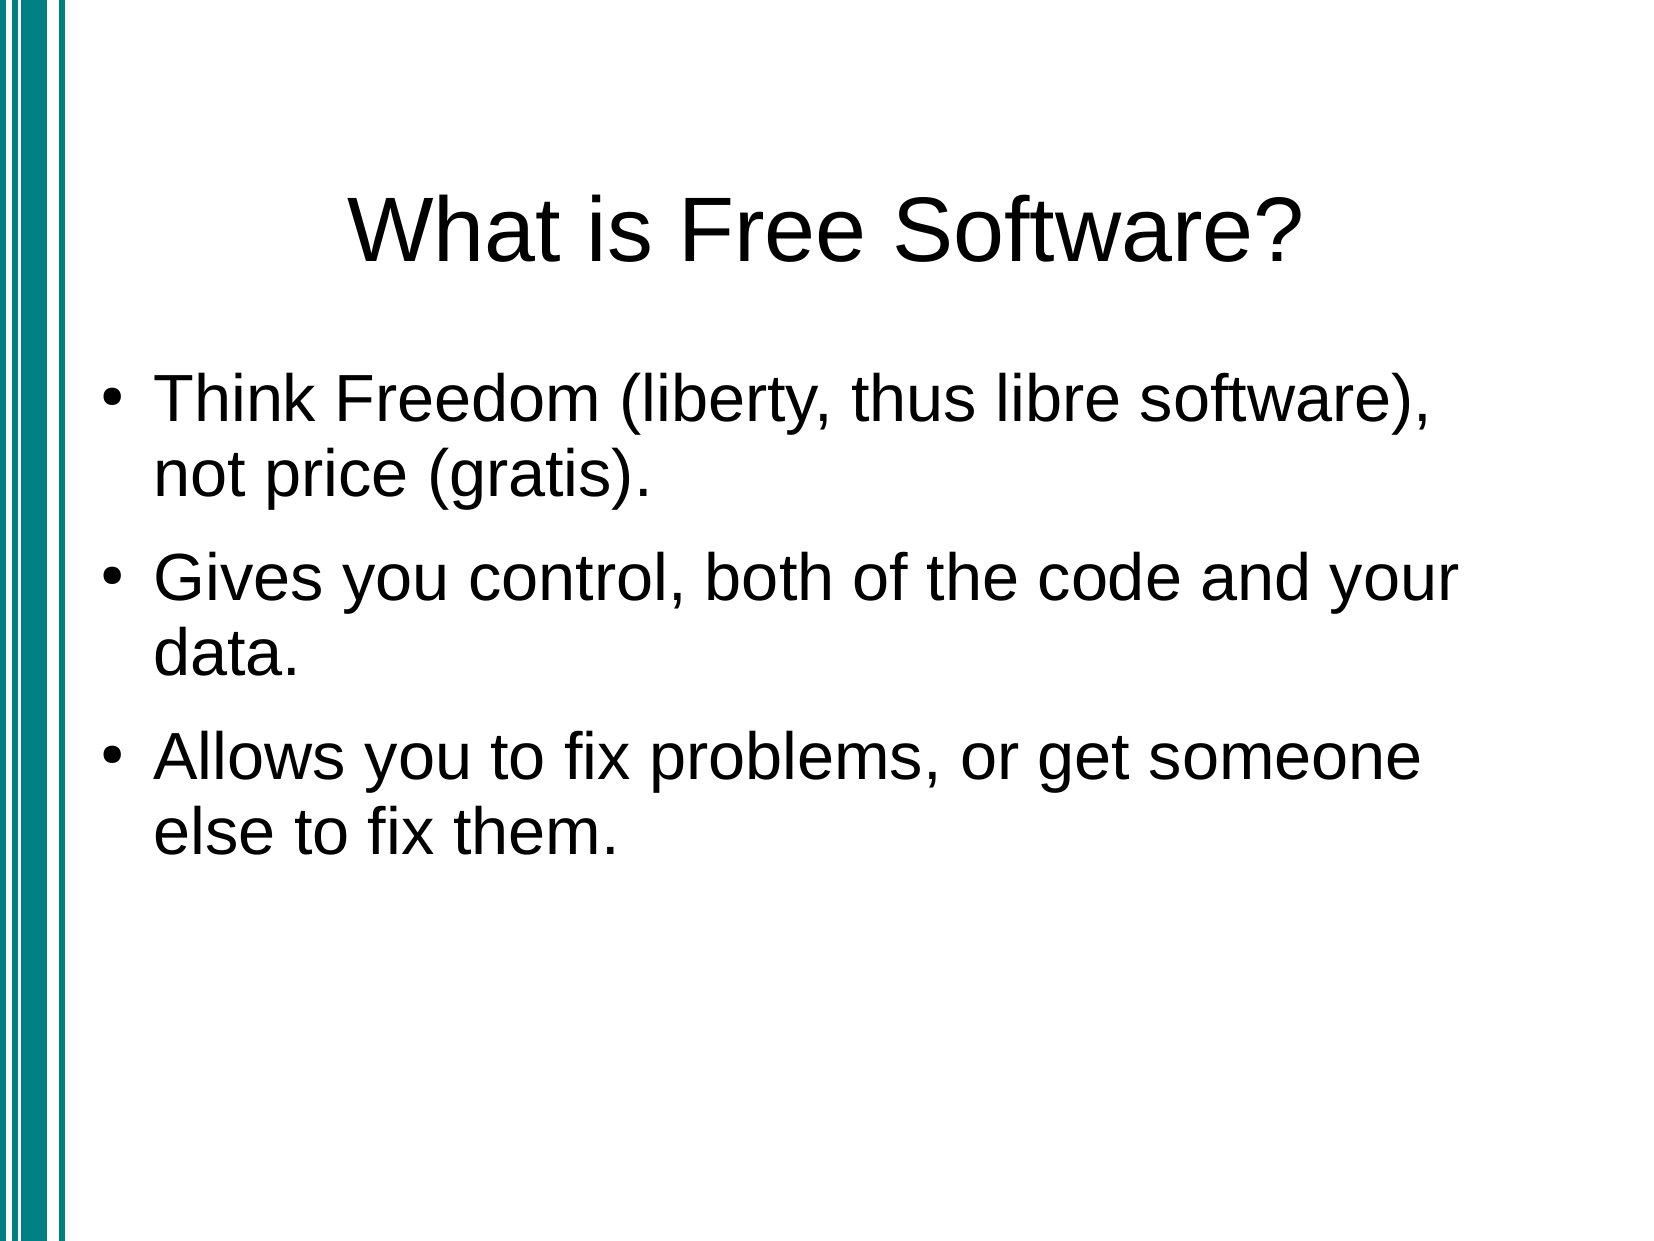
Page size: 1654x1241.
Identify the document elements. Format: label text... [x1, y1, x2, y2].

list Think Freedom (liberty, thus libre software), not price (gratis). Gives you control, both of the code and your data. Allows you to fix problems, or get someone else to fix them. [82, 361, 1538, 1081]
title What is Free Software? [82, 126, 1571, 334]
